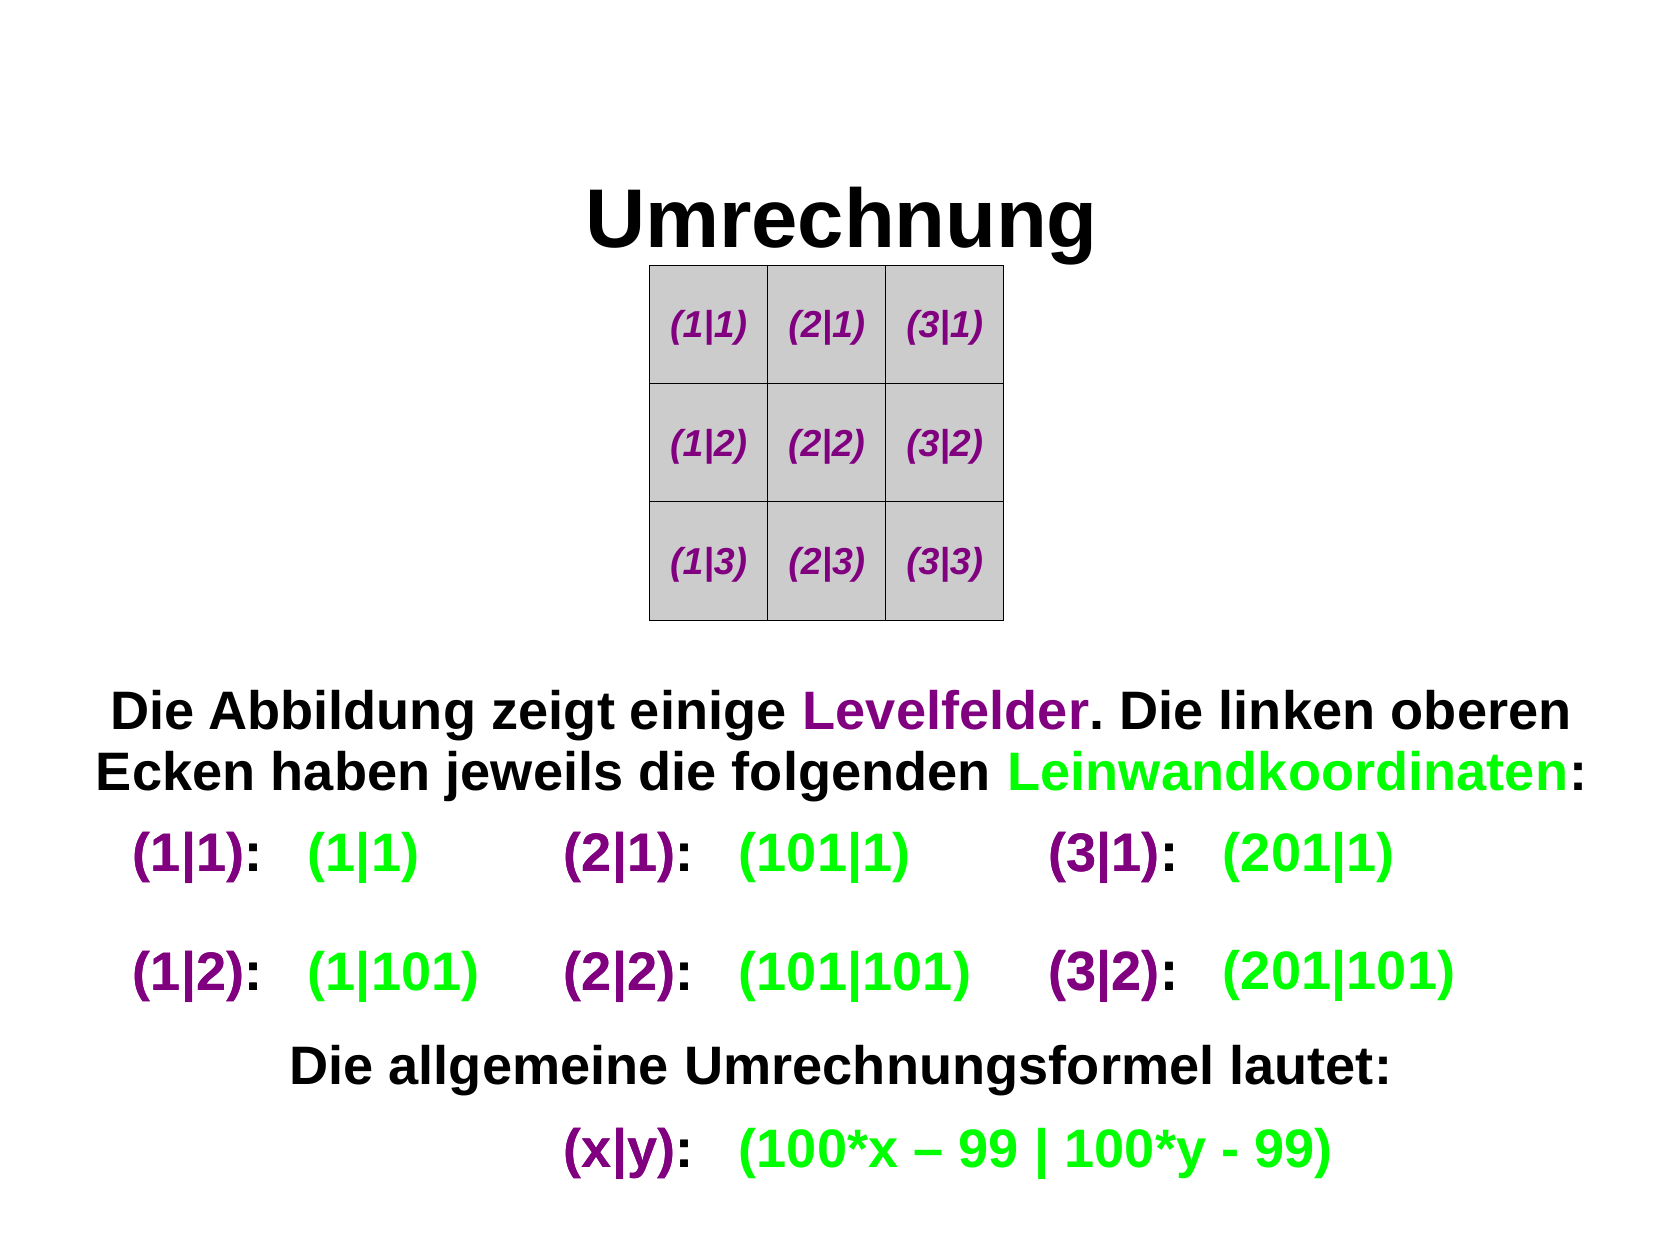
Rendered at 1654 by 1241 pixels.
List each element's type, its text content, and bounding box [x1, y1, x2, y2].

text_box (3|2) [885, 383, 1004, 501]
text_box Die Abbildung zeigt einige Levelfelder. Die linken oberen Ecken haben jeweils die folgenden Leinwandkoordinaten: [59, 673, 1625, 813]
text_box (x|y): (100*x – 99 | 100*y - 99) [549, 1110, 1359, 1188]
text_box (3|1) [885, 265, 1004, 383]
text_box (1|3) [649, 501, 767, 621]
text_box (1|1): (1|1) [118, 815, 473, 893]
text_box (2|1): (101|1) [549, 815, 1004, 893]
text_box (2|1) [767, 265, 885, 383]
text_box (3|1): (201|1) [1033, 814, 1489, 892]
text_box (1|2): (1|101) [118, 933, 502, 1011]
text_box Die allgemeine Umrechnungsformel lautet: [59, 1027, 1625, 1105]
text_box (2|3) [767, 501, 885, 621]
text_box Umrechnung [88, 118, 1595, 226]
text_box (3|2): (201|101) [1033, 933, 1489, 1010]
text_box (2|2): (101|101) [549, 933, 1004, 1011]
text_box (1|1) [649, 265, 767, 383]
text_box (1|2) [649, 383, 767, 501]
text_box (2|2) [767, 383, 885, 501]
text_box (3|3) [885, 501, 1004, 621]
